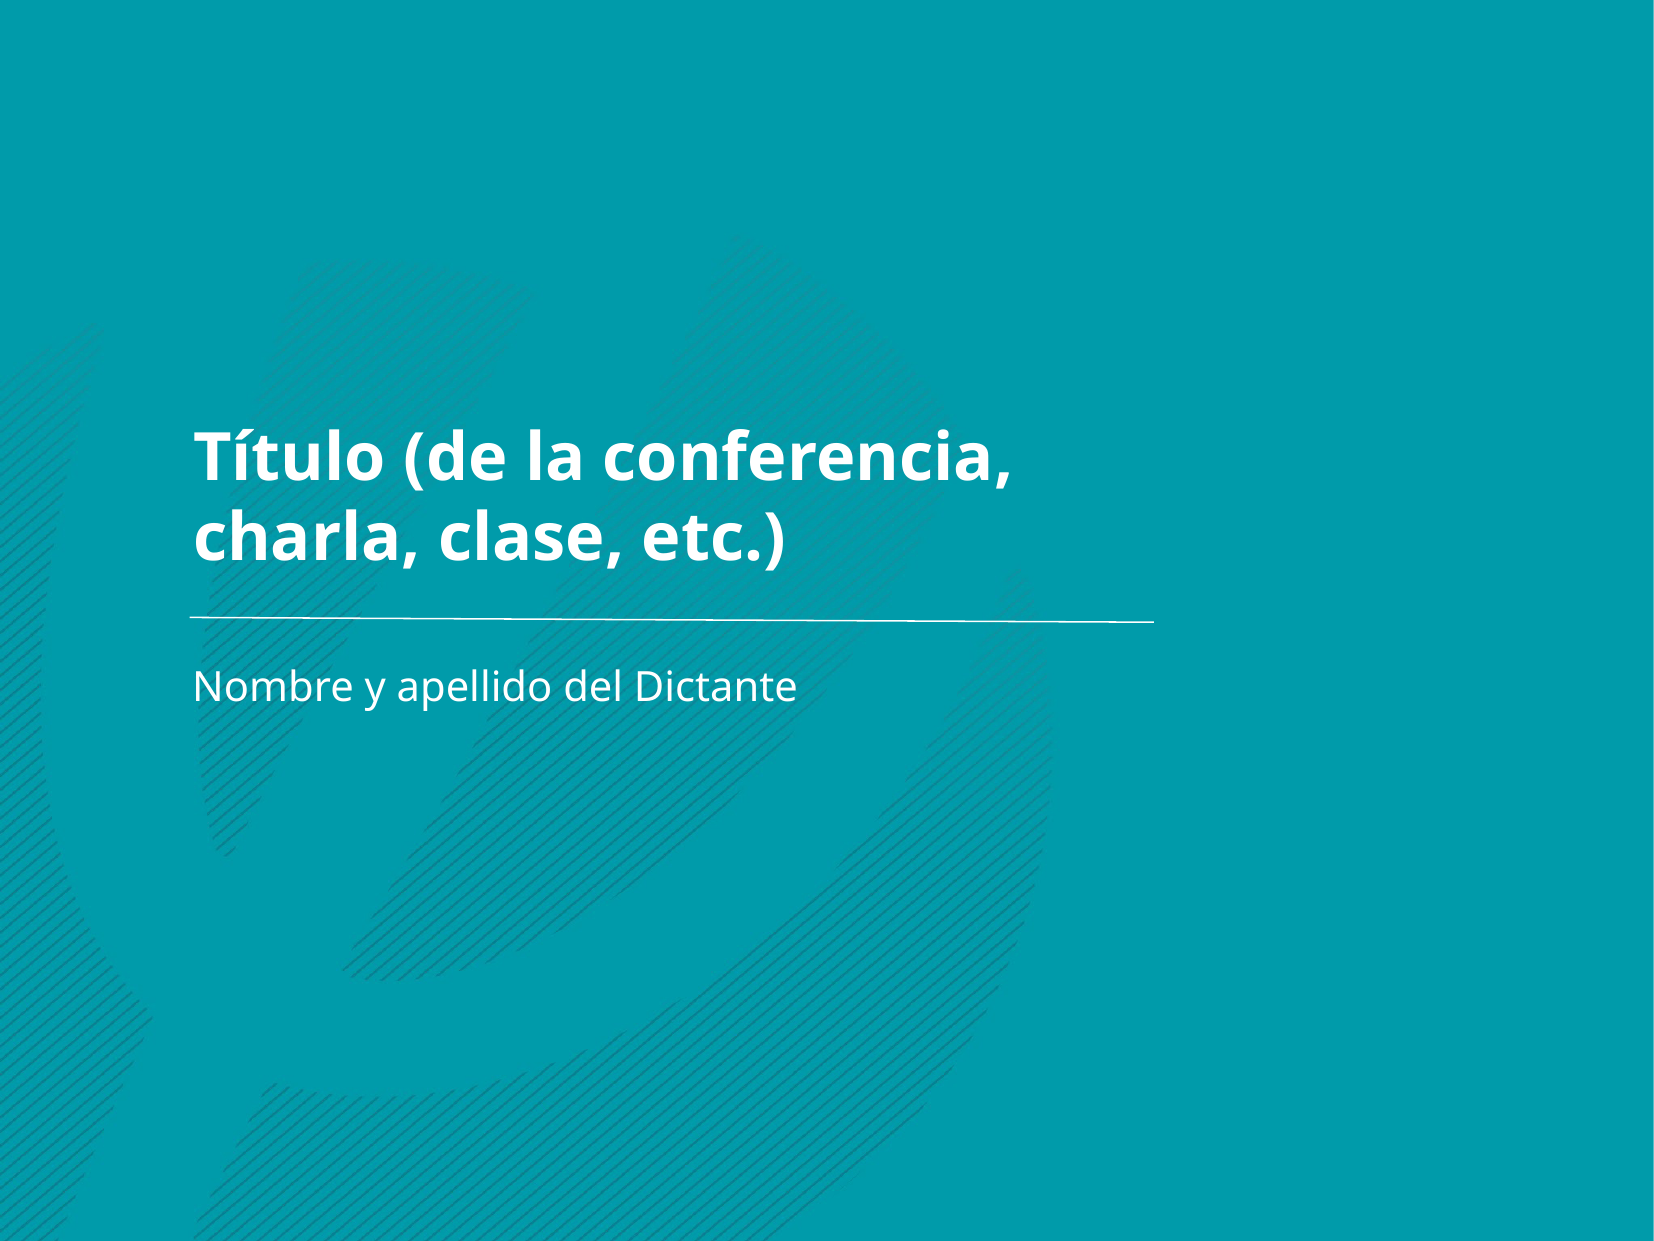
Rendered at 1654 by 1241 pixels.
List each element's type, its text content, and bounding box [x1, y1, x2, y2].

text_box Nombre y apellido del Dictante [177, 627, 1196, 727]
title Título (de la conferencia, charla, clase, etc.) [178, 222, 1243, 589]
picture [0, 0, 1654, 1241]
